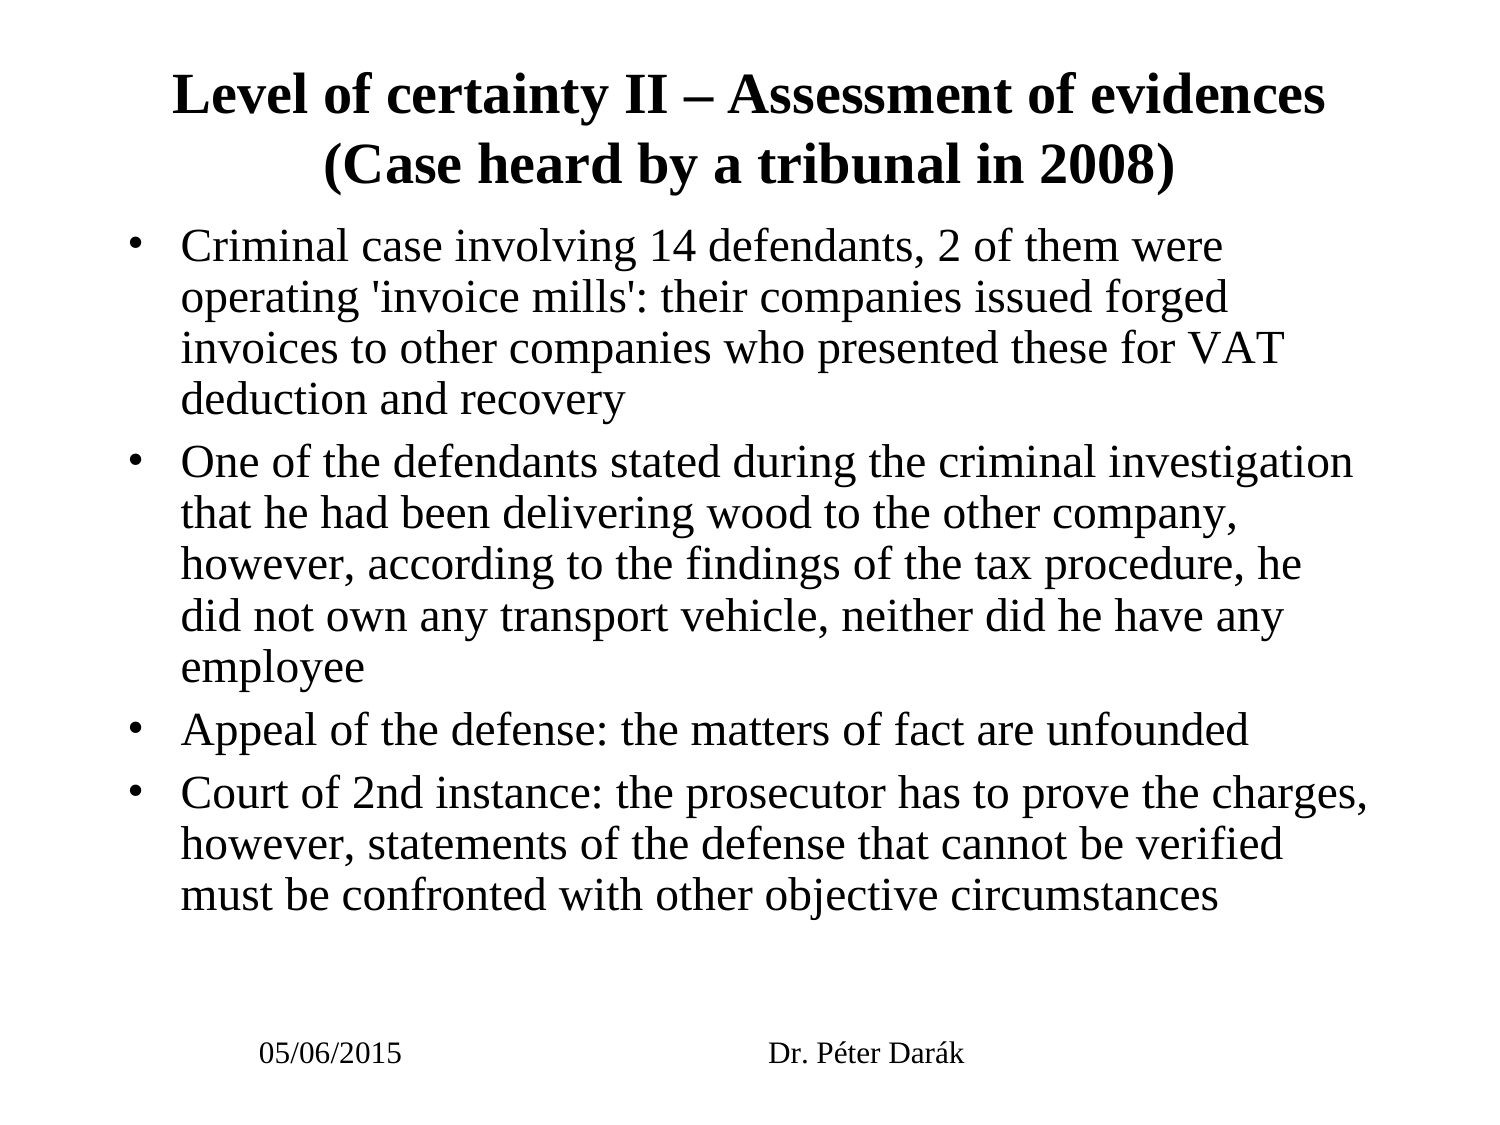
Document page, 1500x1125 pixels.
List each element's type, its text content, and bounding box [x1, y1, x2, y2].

title Level of certainty II – Assessment of evidences (Case heard by a tribunal in 2008) [112, 74, 1388, 175]
list Criminal case involving 14 defendants, 2 of them were operating 'invoice mills': their companies issued forged invoices to other companies who presented these for VAT deduction and recovery One of the defendants stated during the criminal investigation that he had been delivering wood to the other company, however, according to the findings of the tax procedure, he did not own any transport vehicle, neither did he have any employee Appeal of the defense: the matters of fact are unfounded Court of 2nd instance: the prosecutor has to prove the charges, however, statements of the defense that cannot be verified must be confronted with other objective circumstances [112, 212, 1388, 976]
